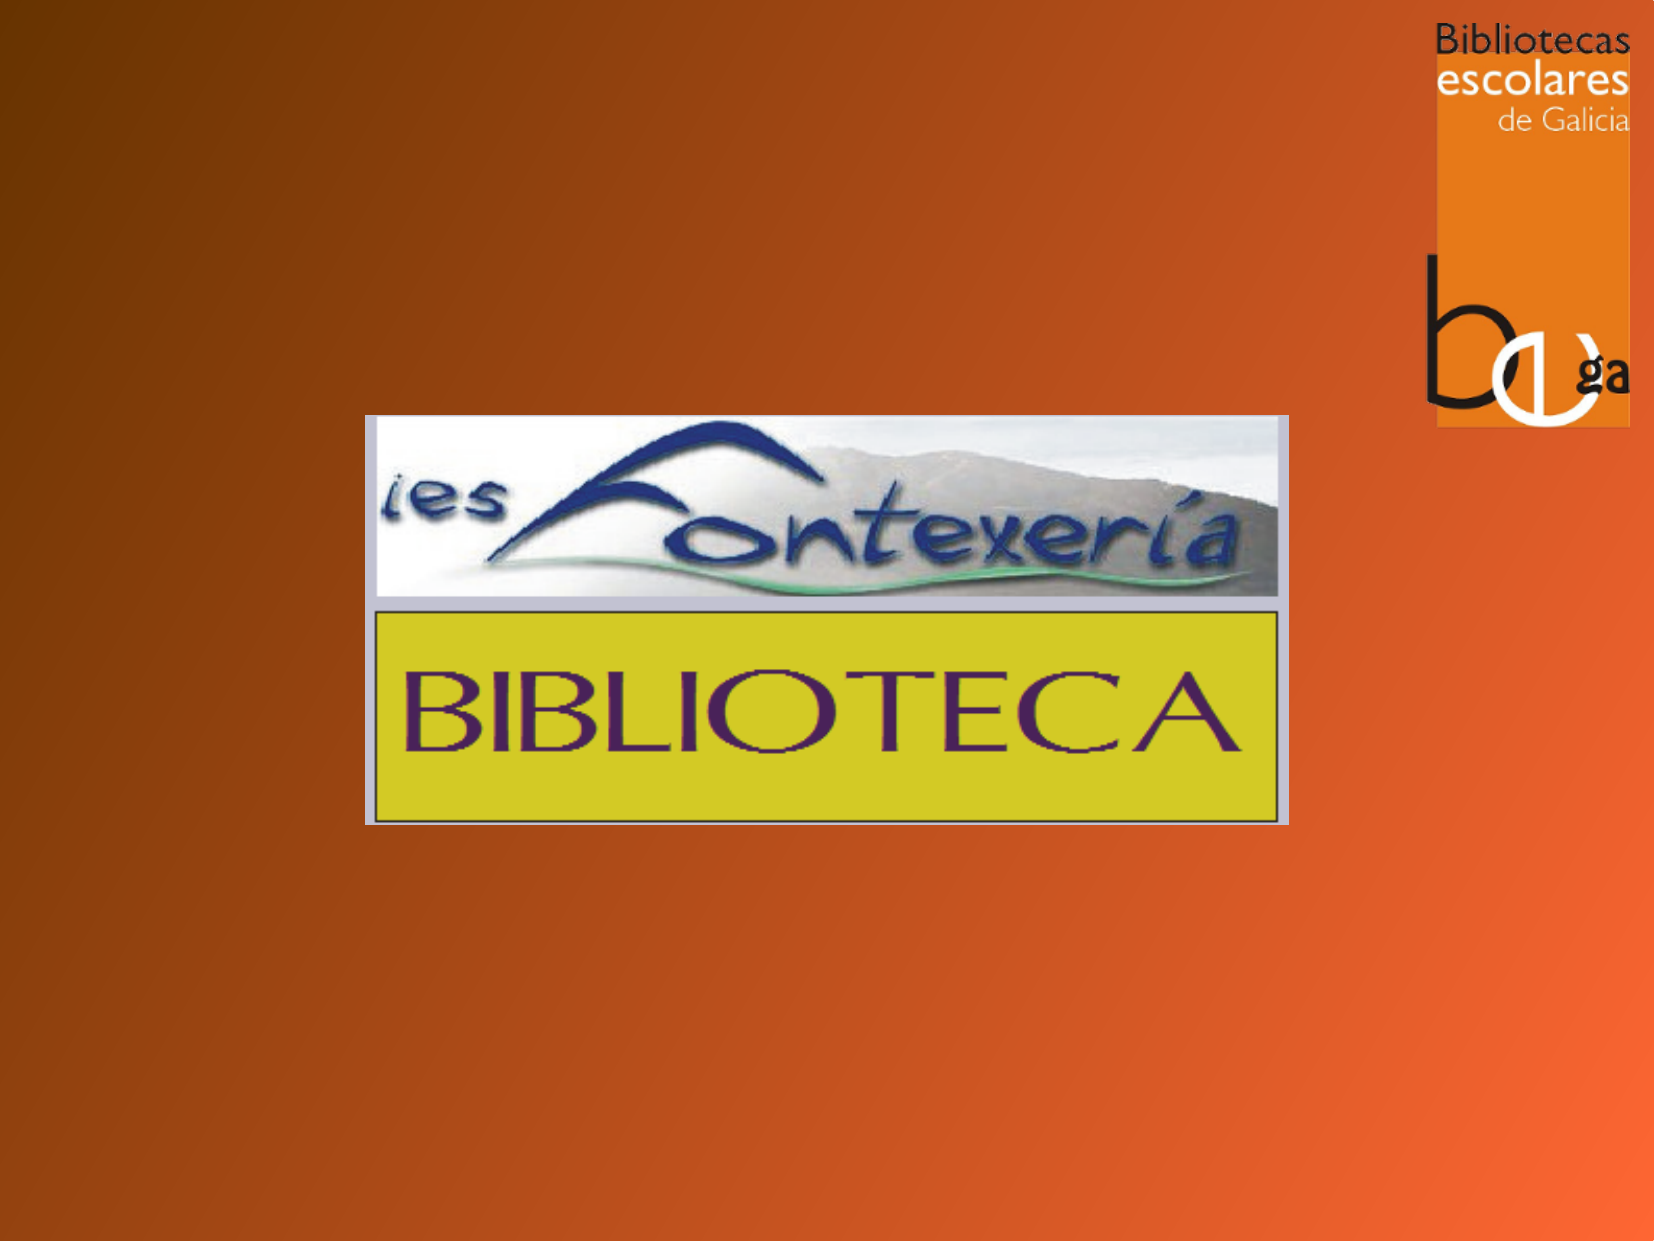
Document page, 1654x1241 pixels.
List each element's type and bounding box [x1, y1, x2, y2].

picture [1413, 23, 1630, 438]
picture [365, 415, 1289, 825]
